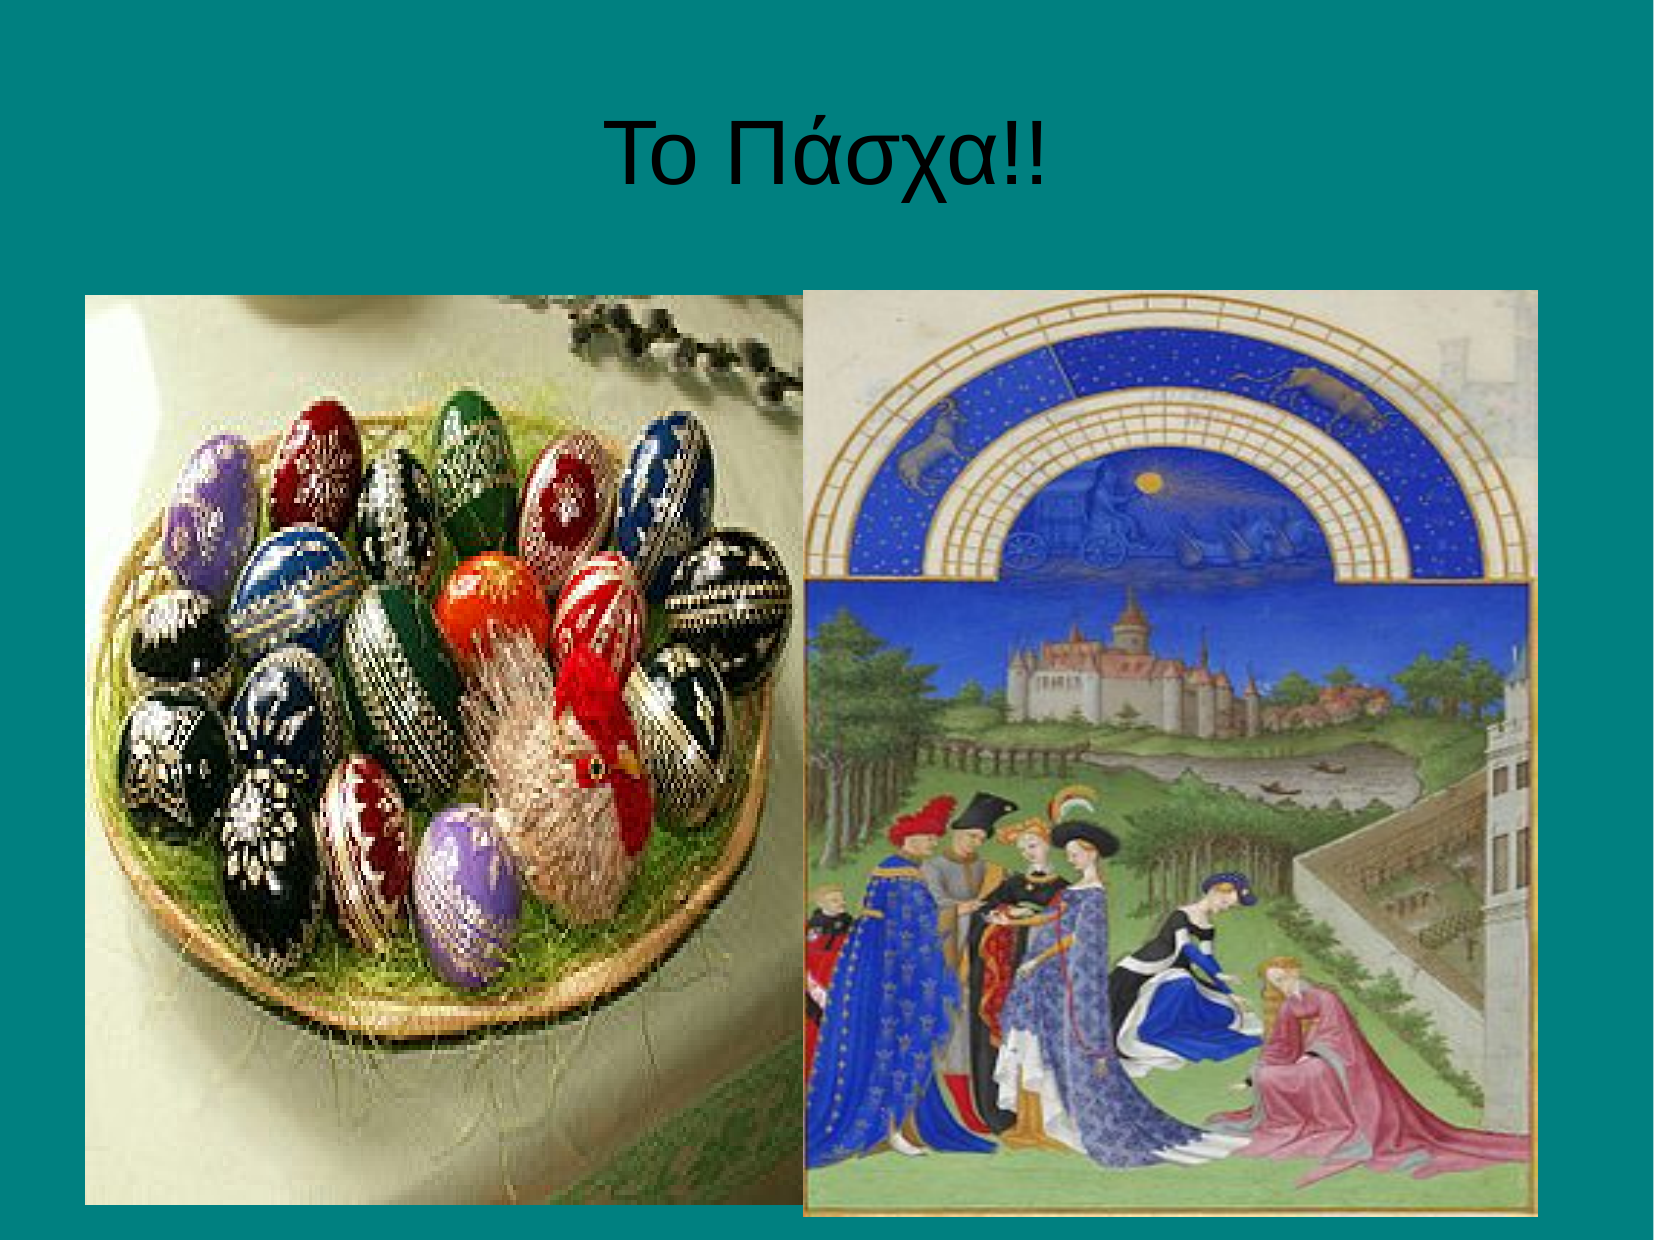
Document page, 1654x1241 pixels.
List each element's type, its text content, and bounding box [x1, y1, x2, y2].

picture [85, 290, 1538, 1217]
title Το Πάσχα!! [82, 49, 1571, 257]
